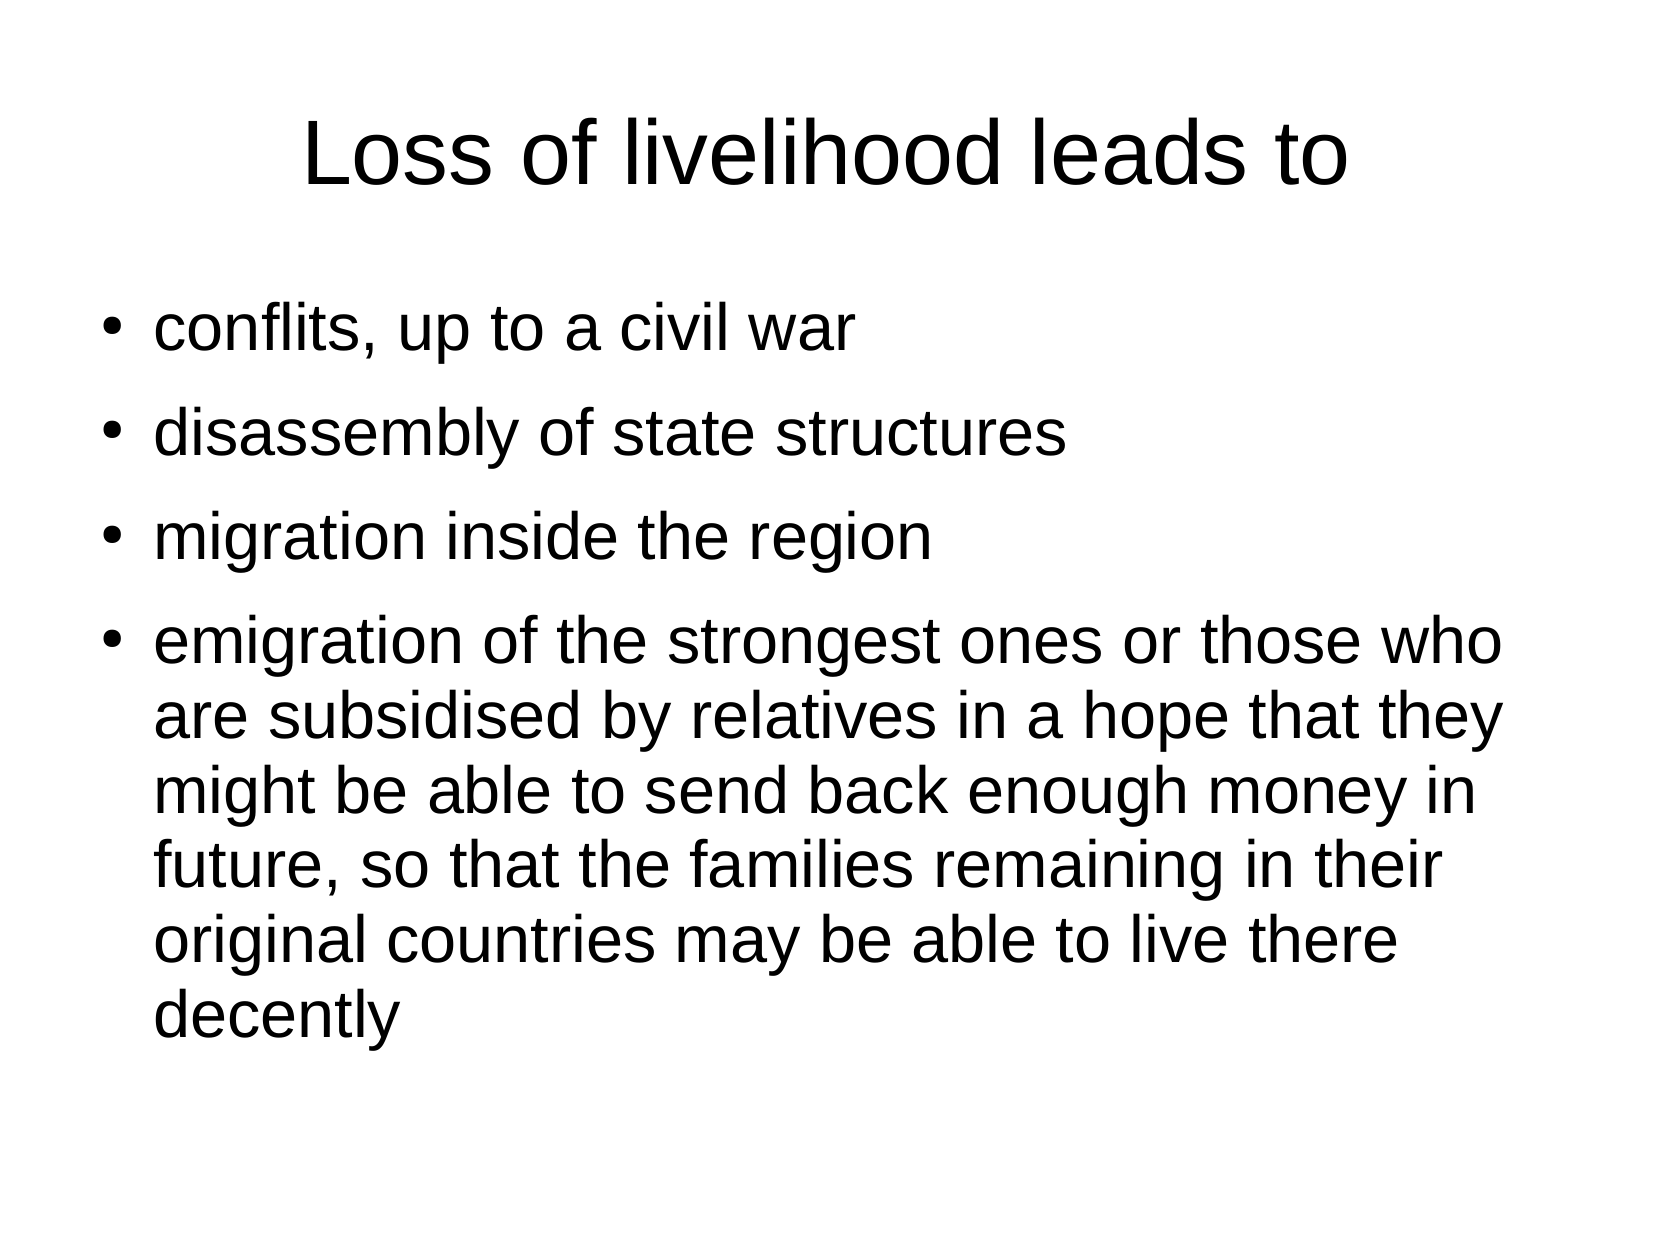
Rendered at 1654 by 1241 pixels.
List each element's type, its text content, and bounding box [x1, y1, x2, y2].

title Loss of livelihood leads to [82, 49, 1571, 257]
list conflits, up to a civil war disassembly of state structures migration inside the region emigration of the strongest ones or those who are subsidised by relatives in a hope that they might be able to send back enough money in future, so that the families remaining in their original countries may be able to live there decently [82, 290, 1571, 1109]
